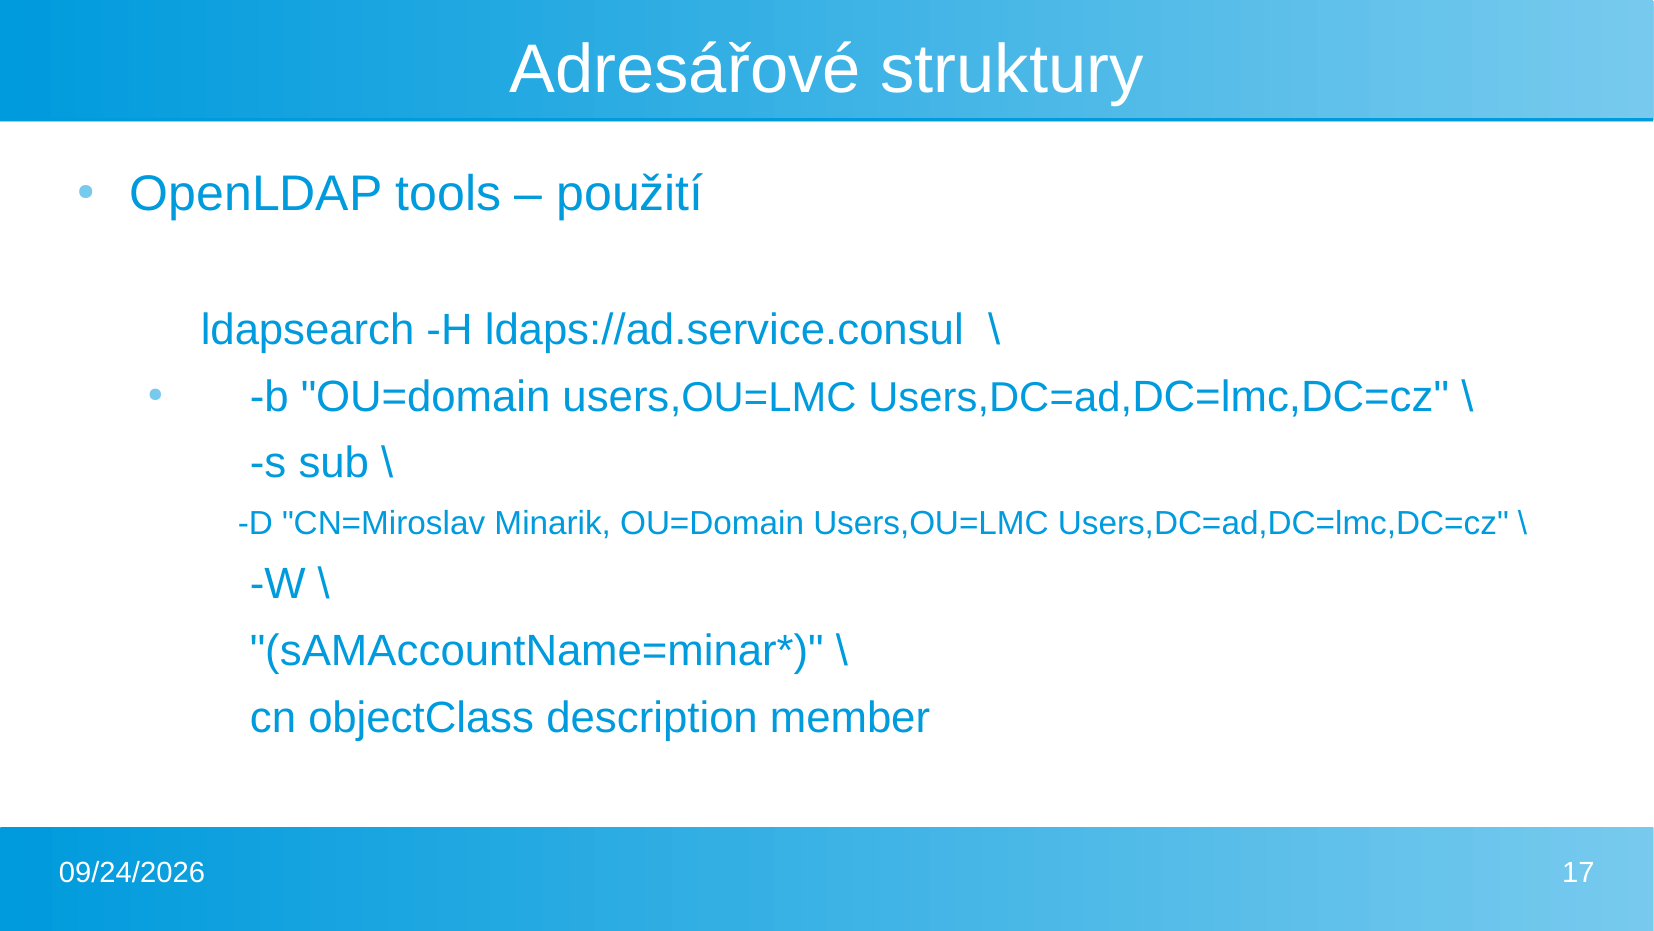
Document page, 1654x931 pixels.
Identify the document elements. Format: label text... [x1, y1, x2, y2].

list OpenLDAP tools – použití ldapsearch -H ldaps://ad.service.consul \ -b "OU=domain users,OU=LMC Users,DC=ad,DC=lmc,DC=cz" \ -s sub \ -D "CN=Miroslav Minarik, OU=Domain Users,OU=LMC Users,DC=ad,DC=lmc,DC=cz" \ -W \ "(sAMAccountName=minar*)" \ cn objectClass description member [59, 165, 1595, 756]
title Adresářové struktury [59, 29, 1595, 108]
